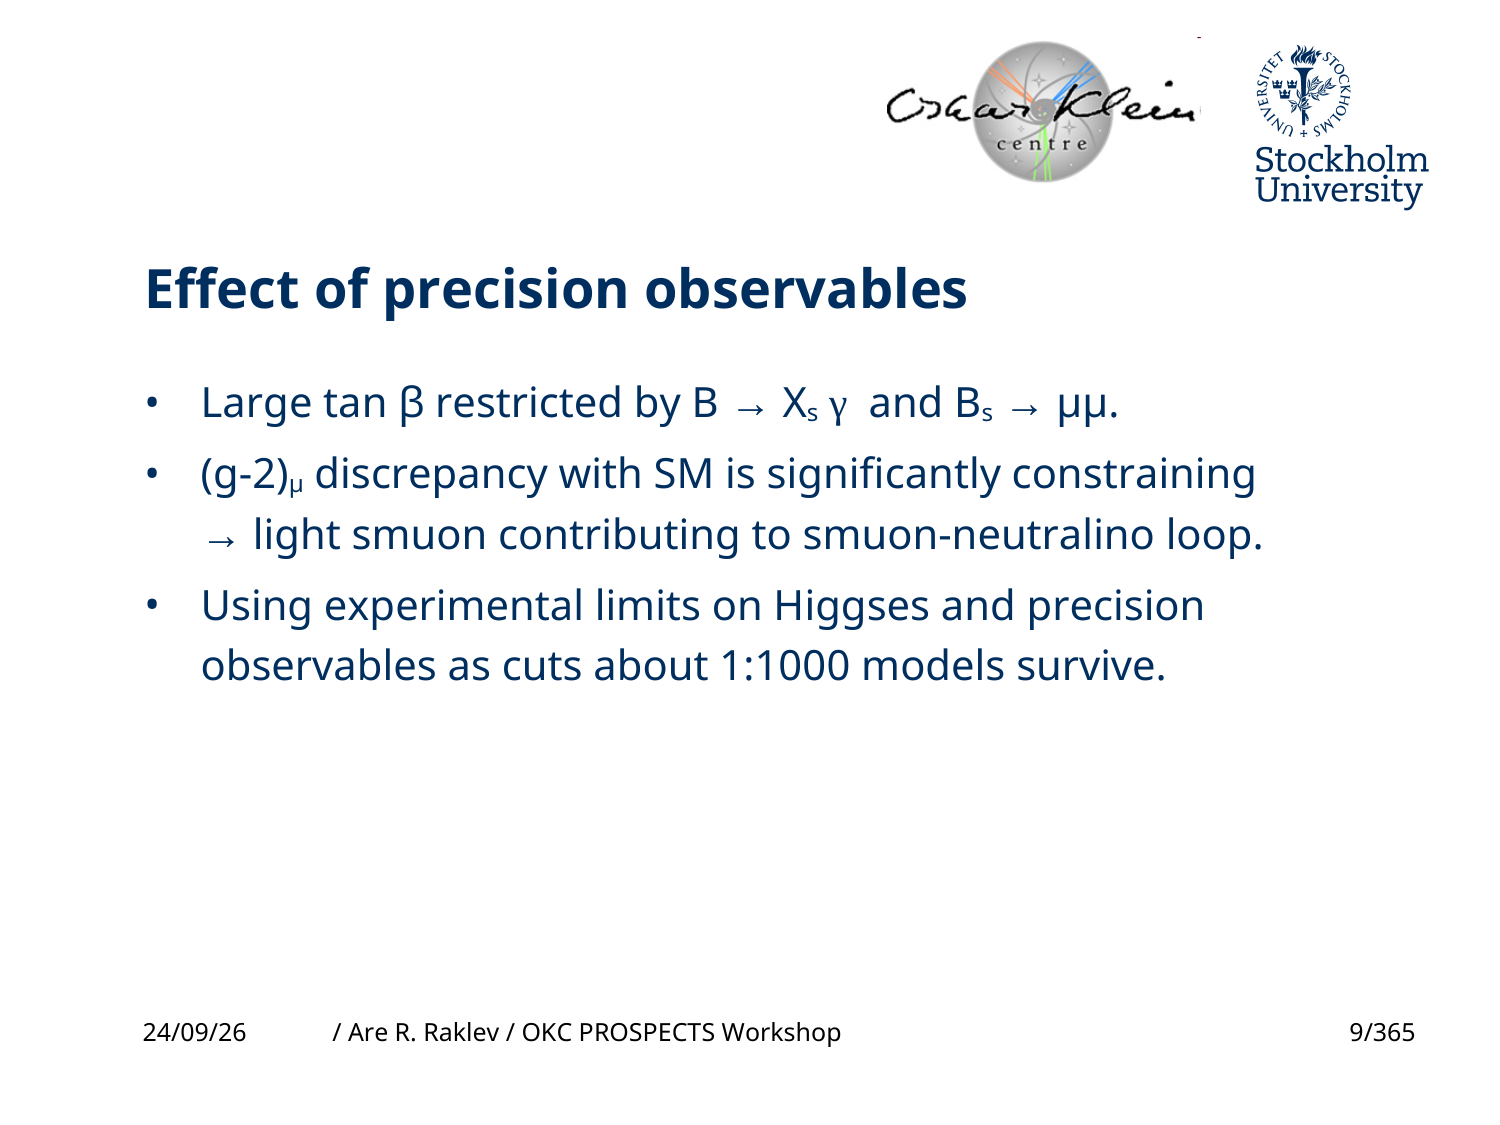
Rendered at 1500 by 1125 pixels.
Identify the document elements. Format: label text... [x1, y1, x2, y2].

list Large tan β restricted by B → Xs γ and Bs → μμ. (g-2)μ discrepancy with SM is significantly constraining → light smuon contributing to smuon-neutralino loop. Using experimental limits on Higgses and precision observables as cuts about 1:1000 models survive. [129, 358, 1425, 933]
picture [1255, 44, 1445, 211]
picture [887, 37, 1201, 189]
title Effect of precision observables [129, 245, 1463, 376]
